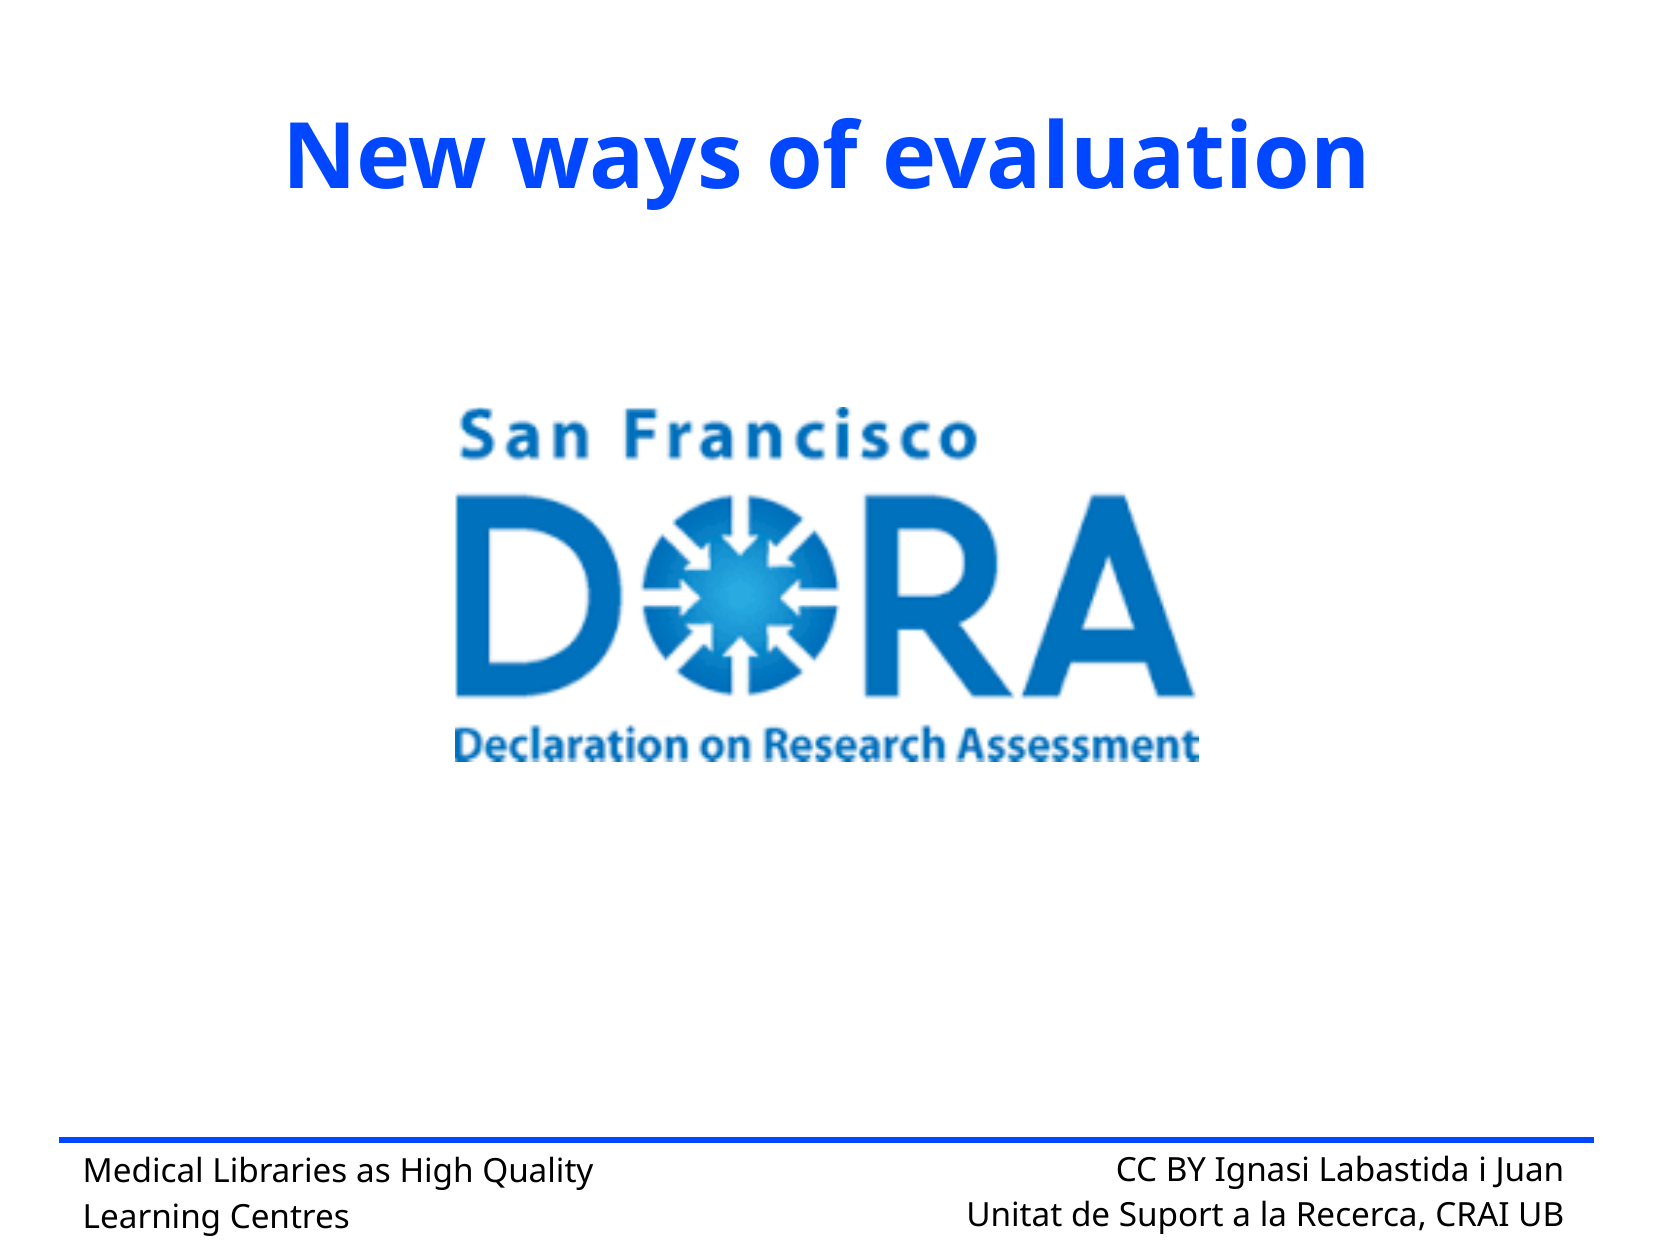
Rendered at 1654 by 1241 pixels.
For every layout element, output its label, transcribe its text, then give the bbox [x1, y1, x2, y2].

title New ways of evaluation [82, 49, 1571, 257]
picture [455, 407, 1199, 762]
